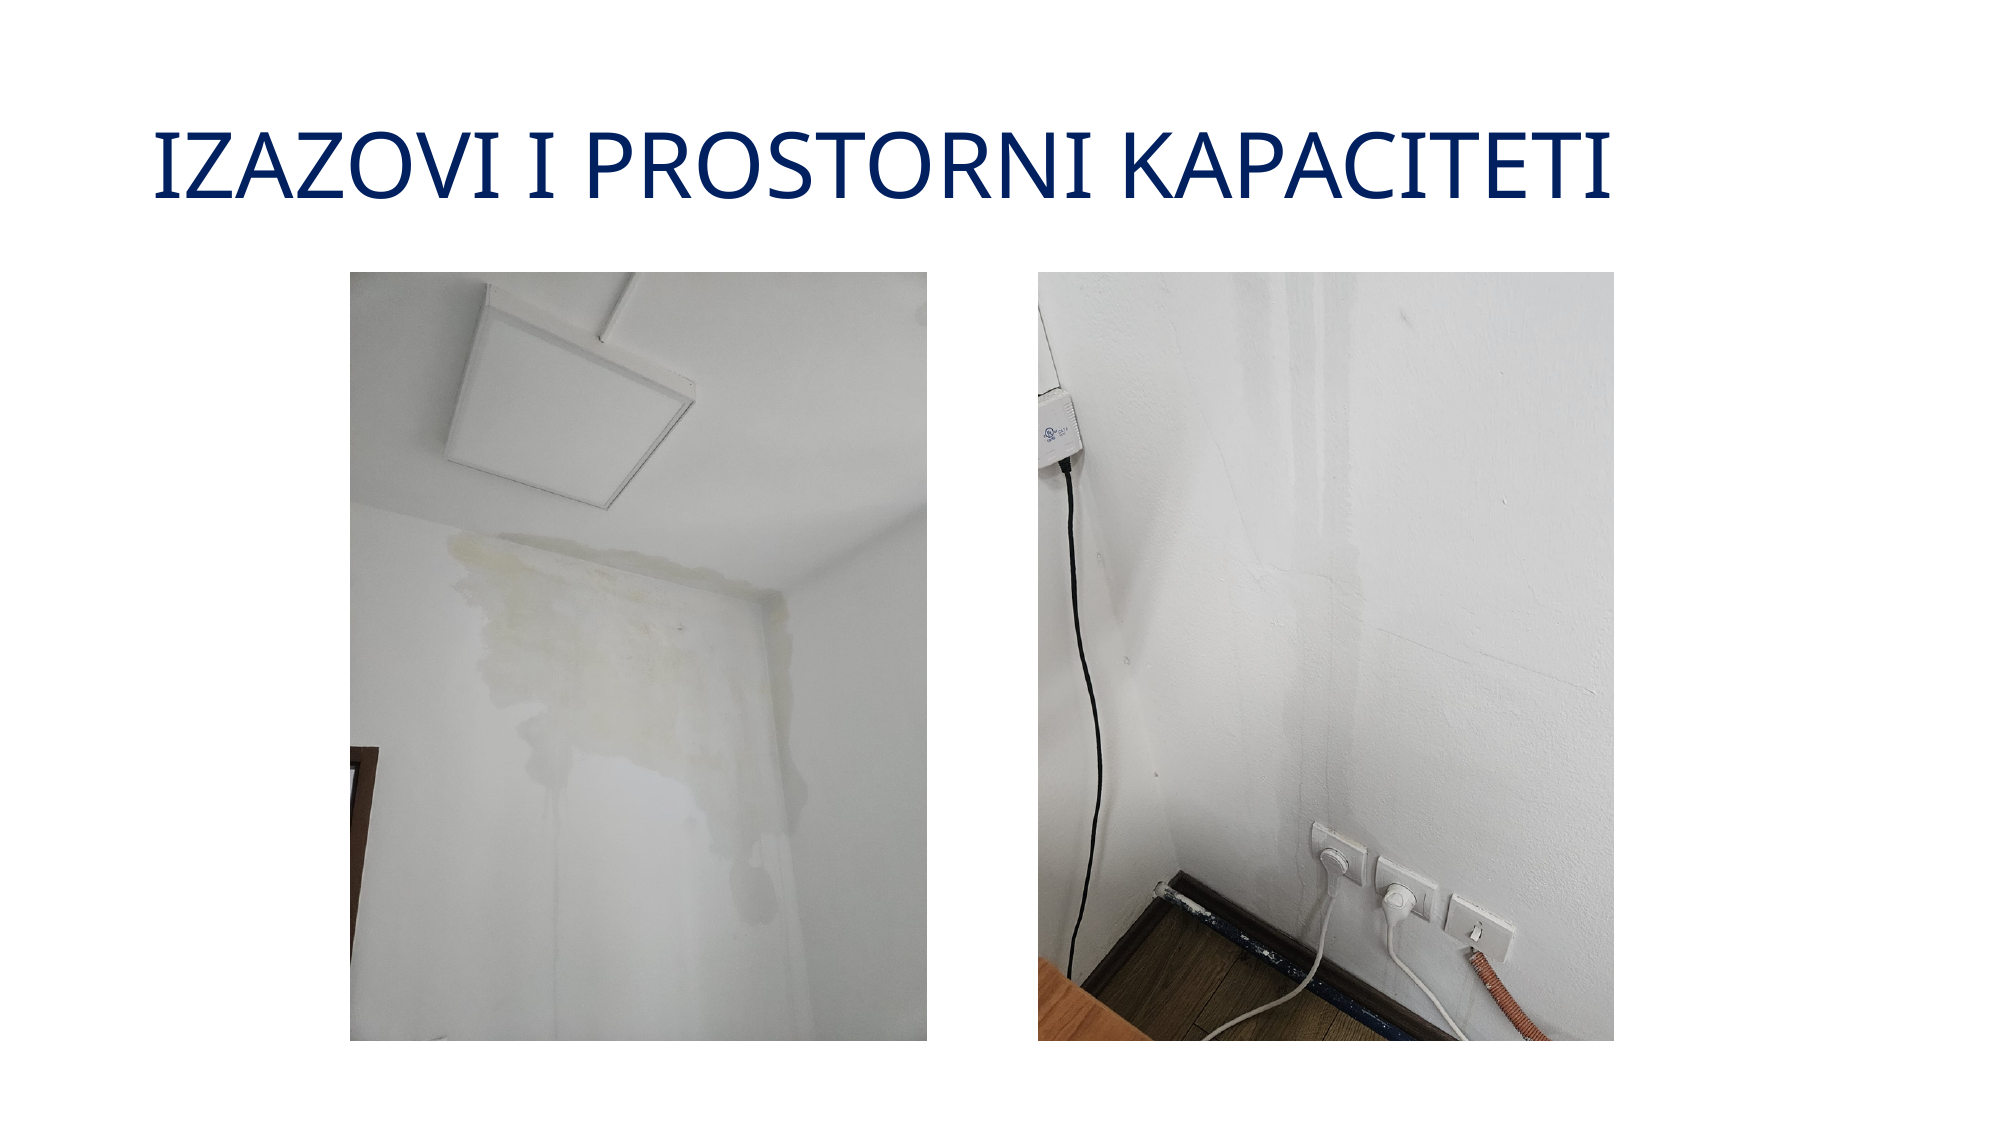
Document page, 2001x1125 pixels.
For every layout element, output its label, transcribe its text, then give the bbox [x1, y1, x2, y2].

picture [350, 272, 927, 1041]
picture [1038, 272, 1614, 1041]
title IZAZOVI I PROSTORNI KAPACITETI [137, 59, 1863, 278]
